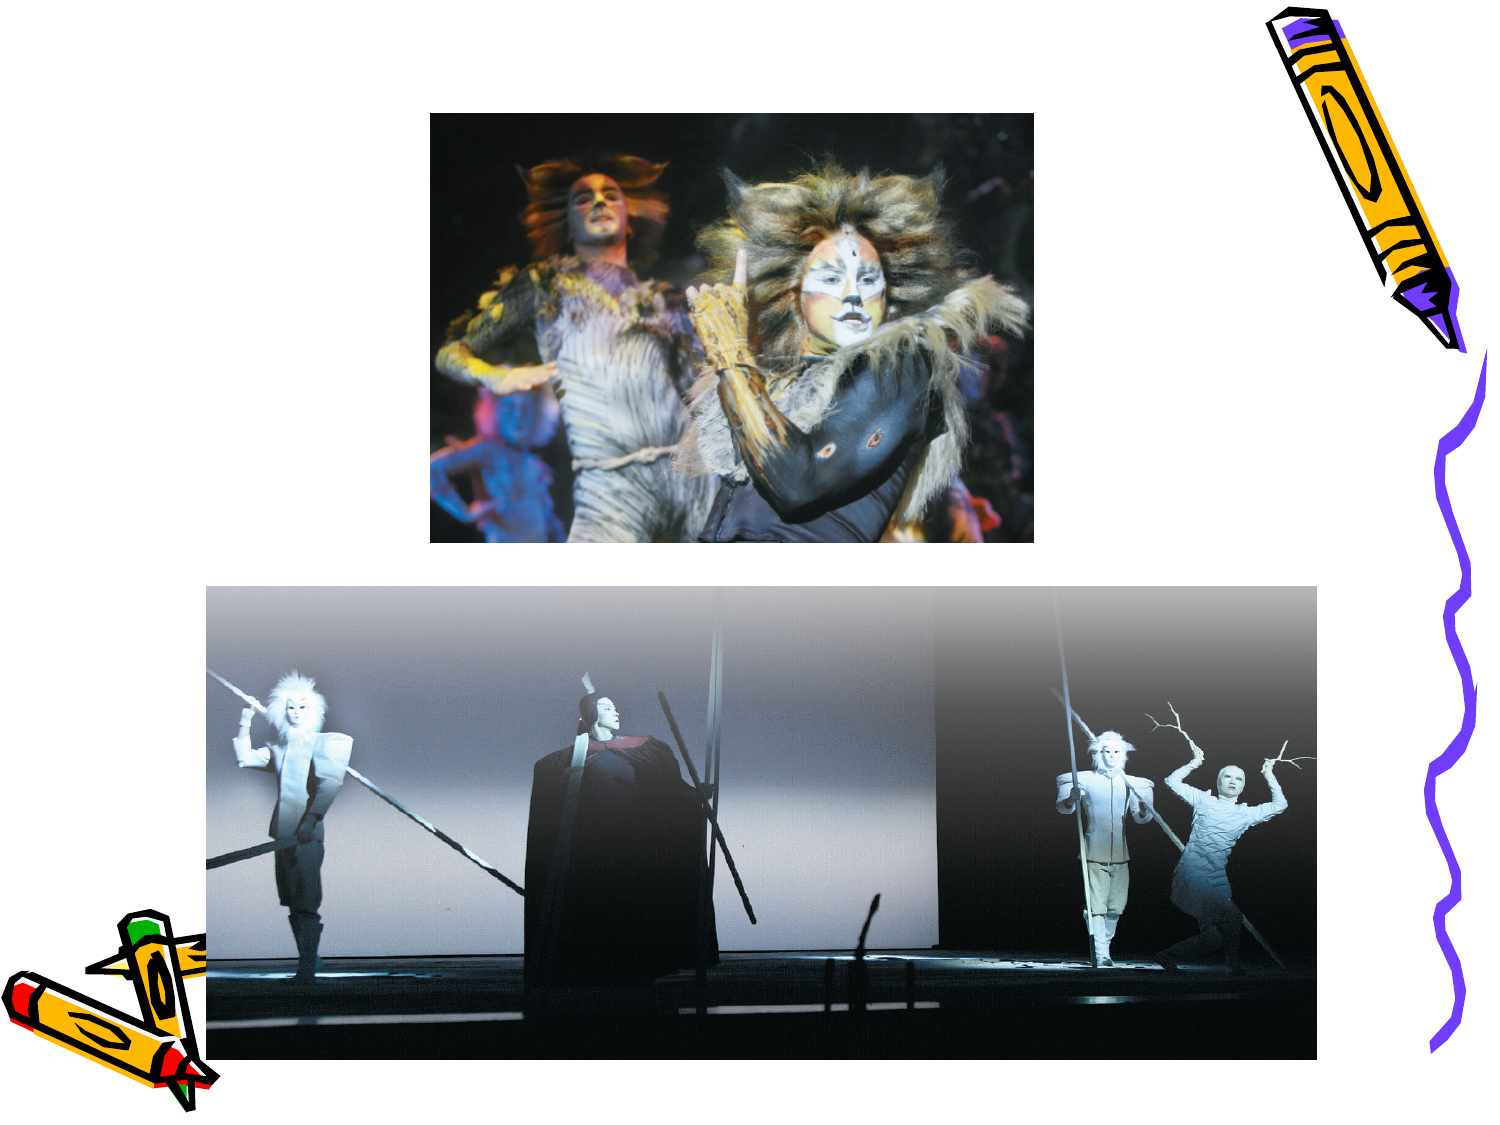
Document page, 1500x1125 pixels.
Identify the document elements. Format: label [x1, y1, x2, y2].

picture [430, 113, 1034, 544]
picture [206, 586, 1317, 1060]
